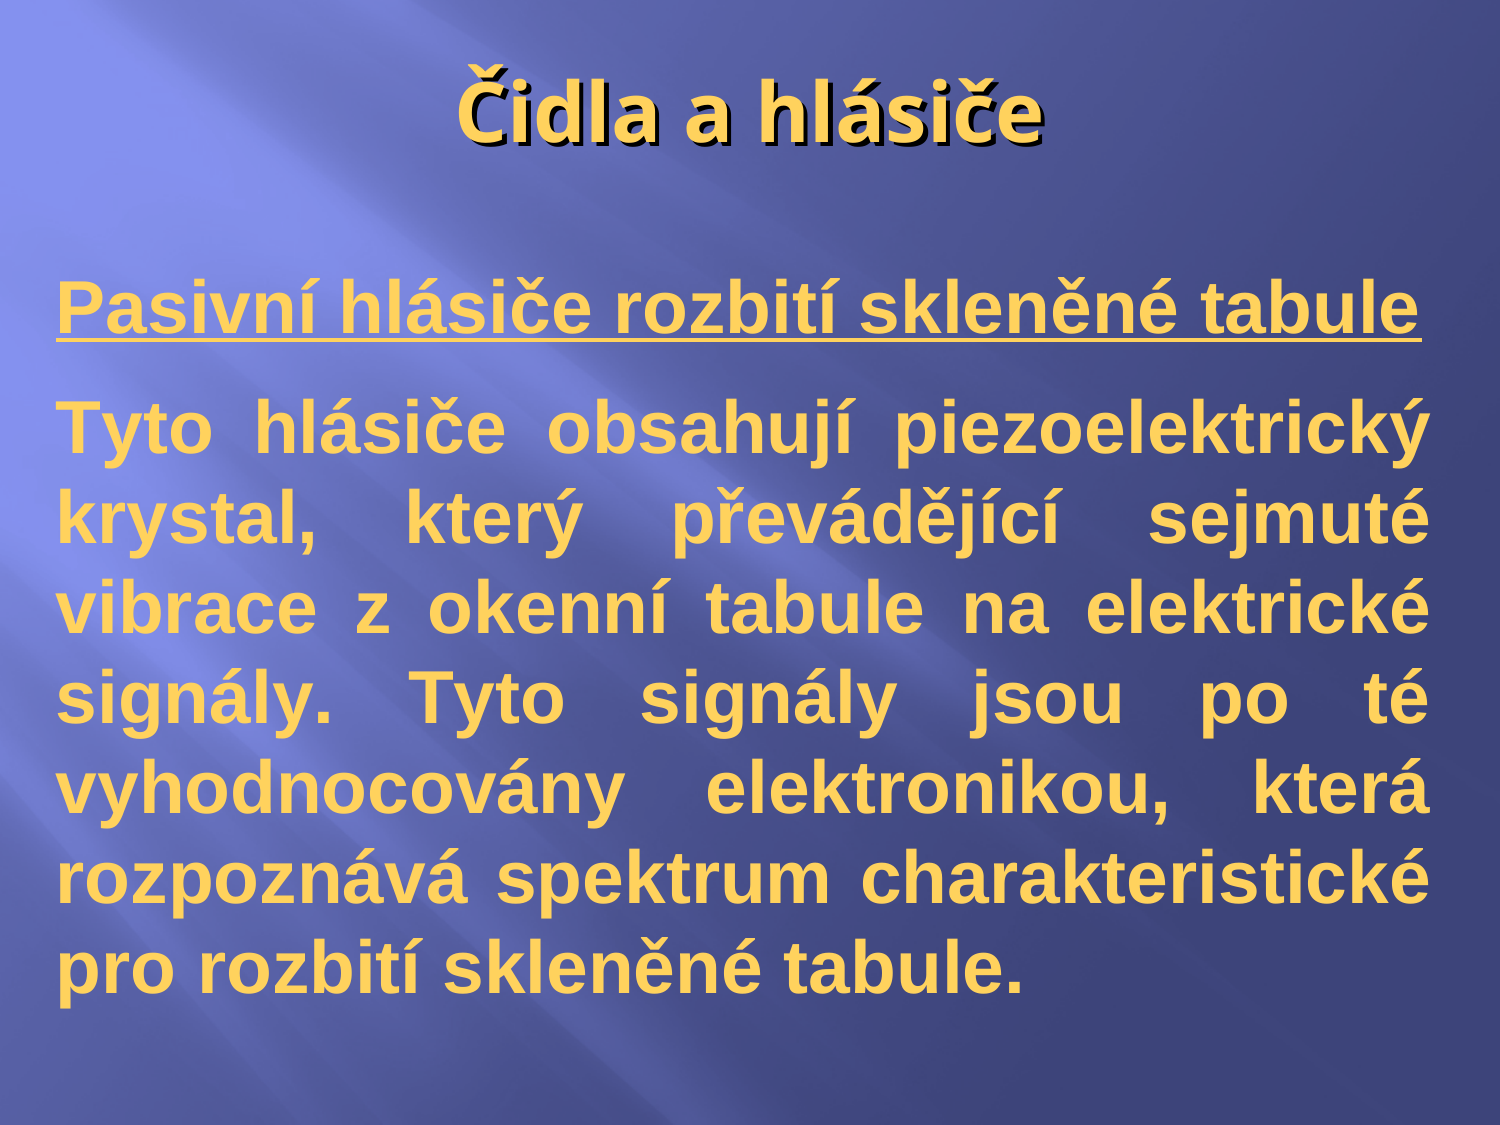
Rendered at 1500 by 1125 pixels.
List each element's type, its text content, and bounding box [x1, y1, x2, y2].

text_box Pasivní hlásiče rozbití skleněné tabule Tyto hlásiče obsahují piezoelektrický krystal, který převádějící sejmuté vibrace z okenní tabule na elektrické signály. Tyto signály jsou po té vyhodnocovány elektronikou, která rozpoznává spektrum charakteristické pro rozbití skleněné tabule. [41, 172, 1447, 1094]
title Čidla a hlásiče [75, 45, 1426, 172]
picture [0, 0, 1500, 1125]
